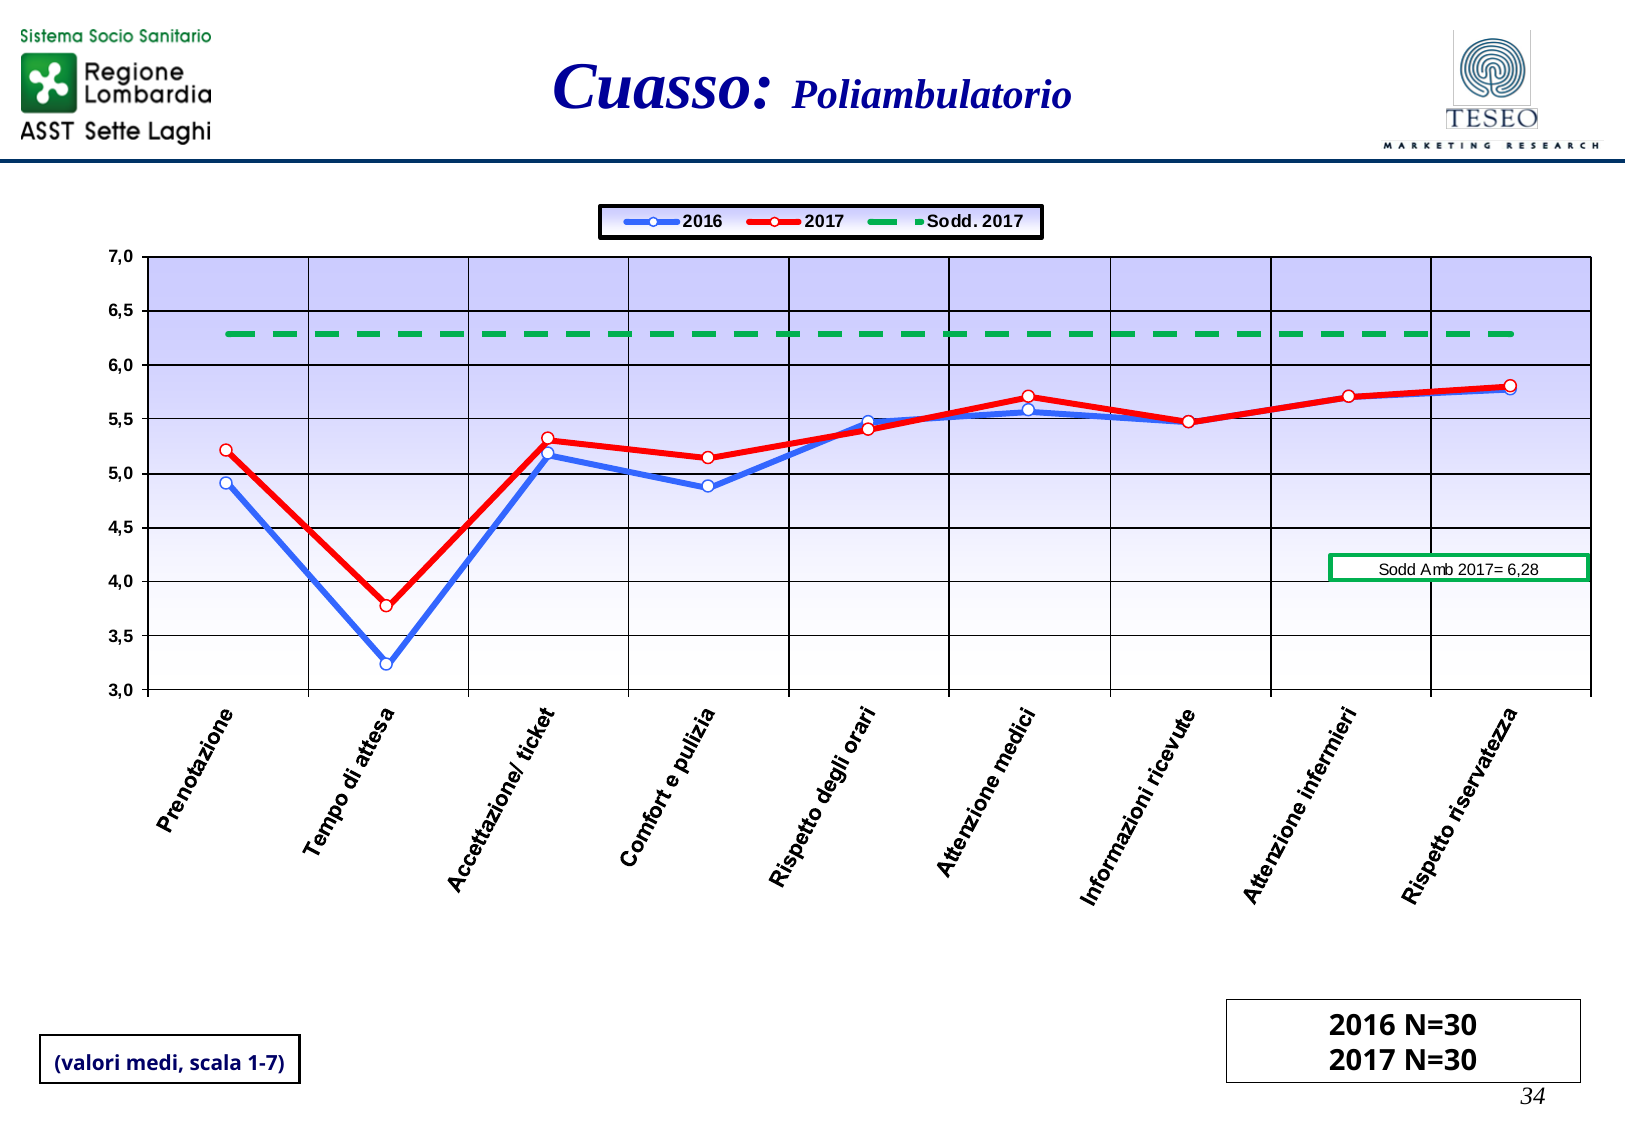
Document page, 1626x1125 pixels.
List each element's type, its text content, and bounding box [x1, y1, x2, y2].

picture [21, 26, 211, 148]
picture [1381, 30, 1604, 149]
text_box Cuasso: Poliambulatorio [268, 19, 1356, 144]
picture [36, 193, 1604, 1083]
